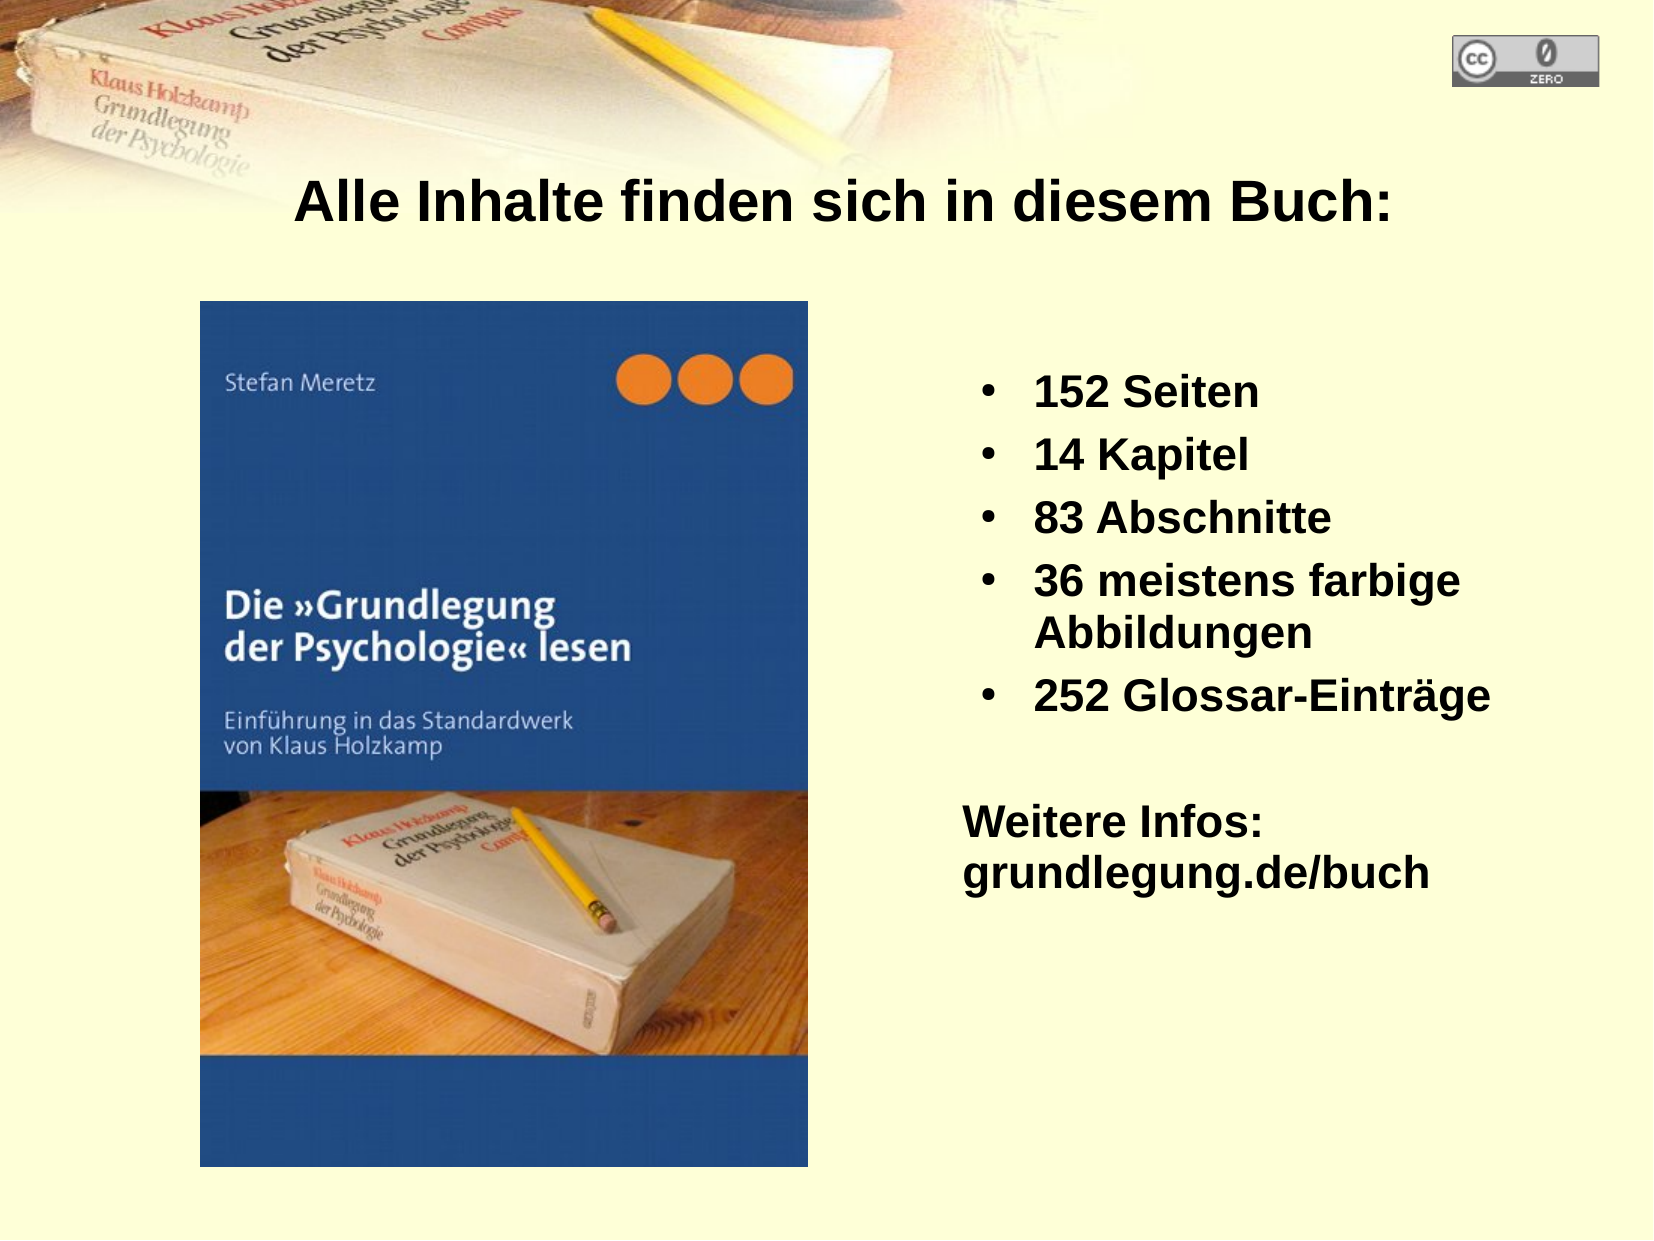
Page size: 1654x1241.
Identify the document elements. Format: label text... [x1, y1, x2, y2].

picture [200, 301, 808, 1167]
title Alle Inhalte finden sich in diesem Buch: [82, 124, 1607, 278]
list 152 Seiten 14 Kapitel 83 Abschnitte 36 meistens farbige Abbildungen 252 Glossar-Einträge Weitere Infos: grundlegung.de/buch [962, 366, 1542, 1086]
picture [1452, 35, 1600, 87]
picture [0, 0, 1156, 213]
